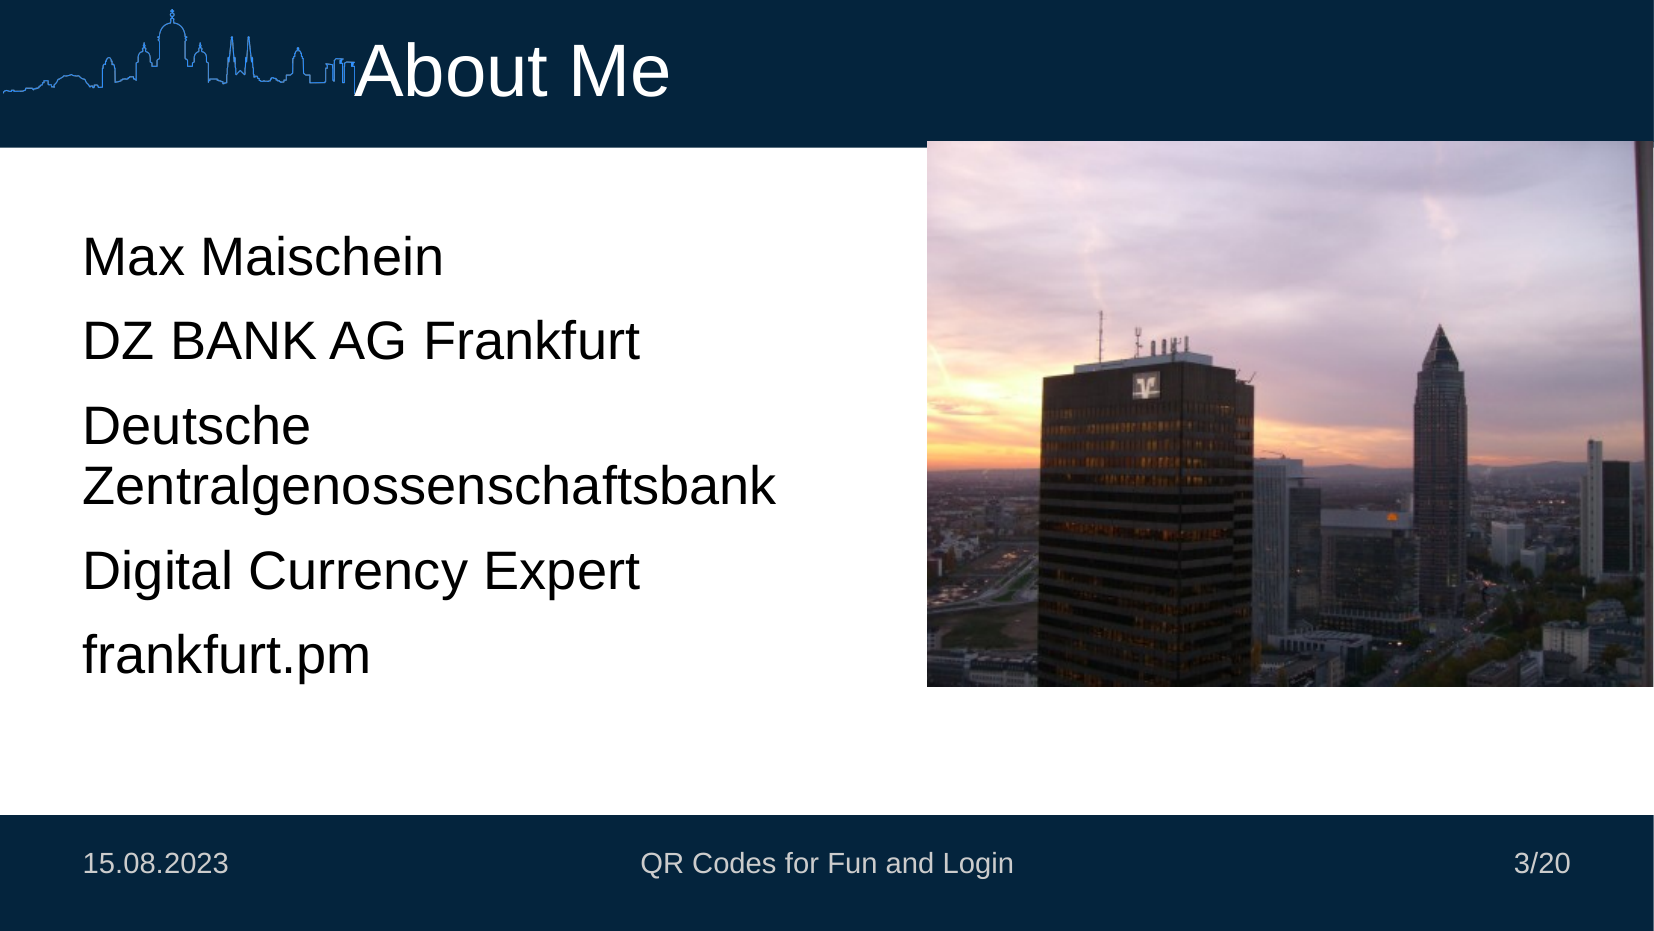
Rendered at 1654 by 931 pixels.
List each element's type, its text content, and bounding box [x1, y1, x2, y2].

list Max Maischein DZ BANK AG Frankfurt Deutsche Zentralgenossenschaftsbank Digital Currency Expert frankfurt.pm [82, 141, 910, 815]
picture [3, 9, 354, 94]
picture [927, 141, 1654, 687]
title About Me [354, 5, 1654, 136]
